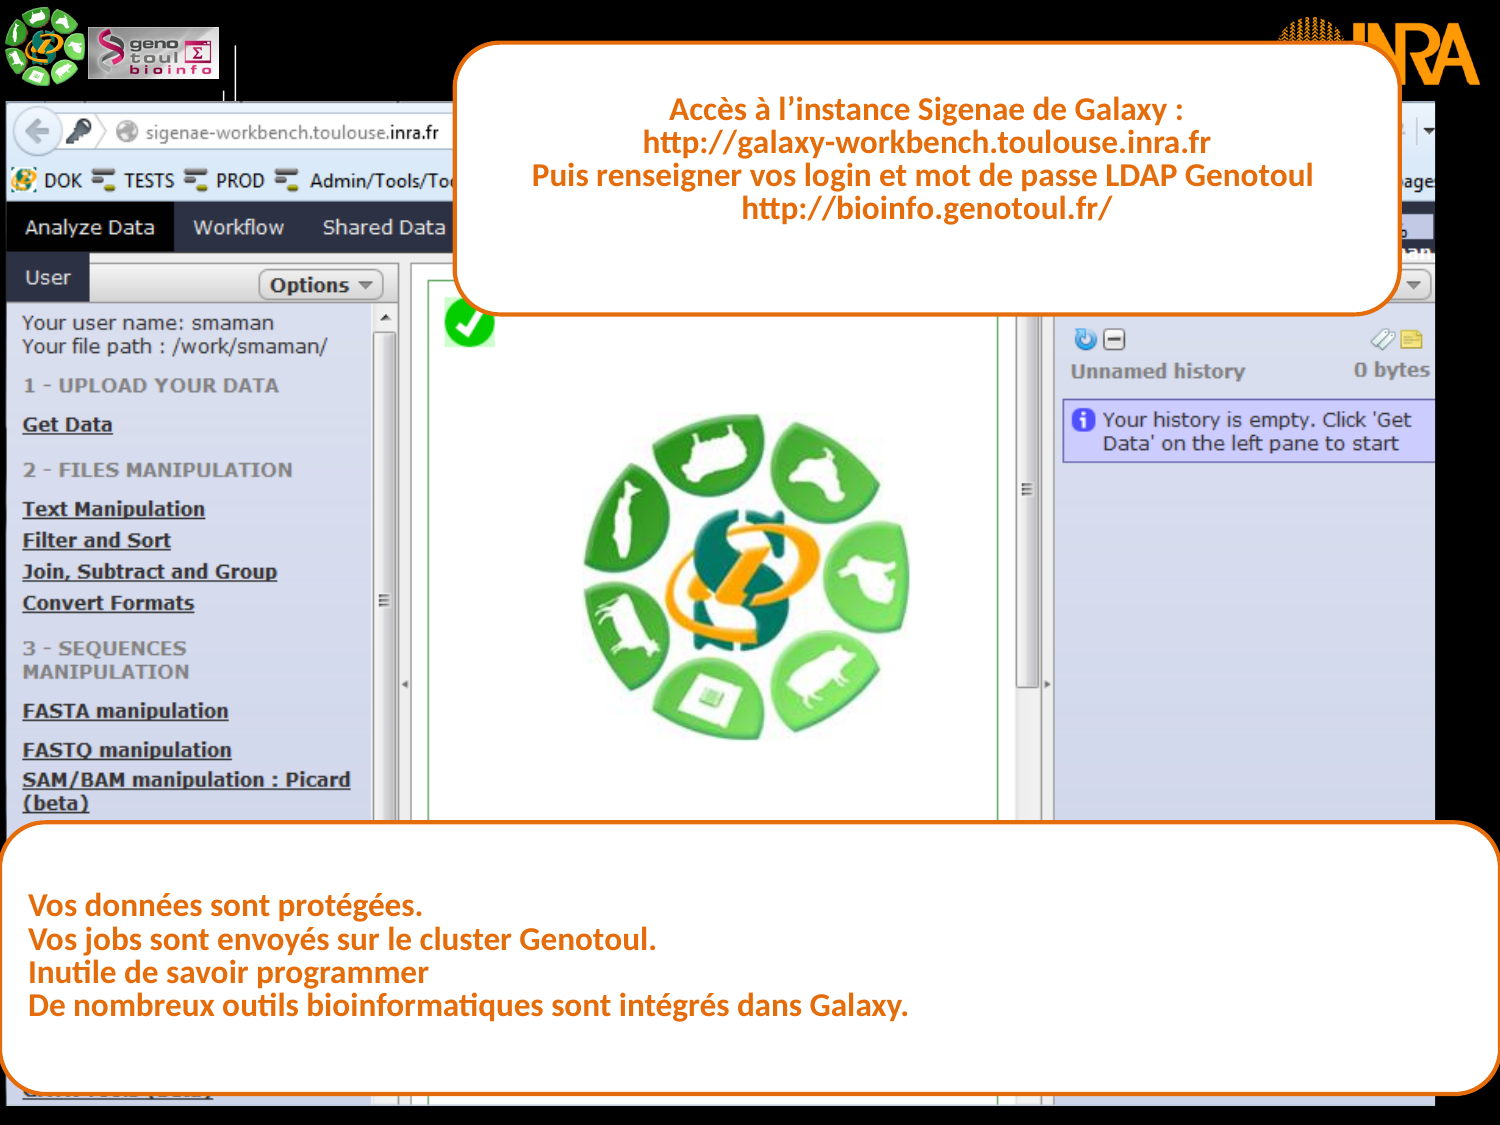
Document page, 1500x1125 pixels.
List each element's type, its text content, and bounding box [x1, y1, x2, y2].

picture [5, 1072, 1436, 1106]
text_box Vos données sont protégées. Vos jobs sont envoyés sur le cluster Genotoul. Inutile de savoir programmer De nombreux outils bioinformatiques sont intégrés dans Galaxy. [0, 822, 1500, 1094]
picture [5, 101, 1436, 845]
text_box Accès à l’instance Sigenae de Galaxy : http://galaxy-workbench.toulouse.inra.fr Puis renseigner vos login et mot de passe LDAP Genotoul http://bioinfo.genotoul.fr/ [454, 42, 1400, 315]
